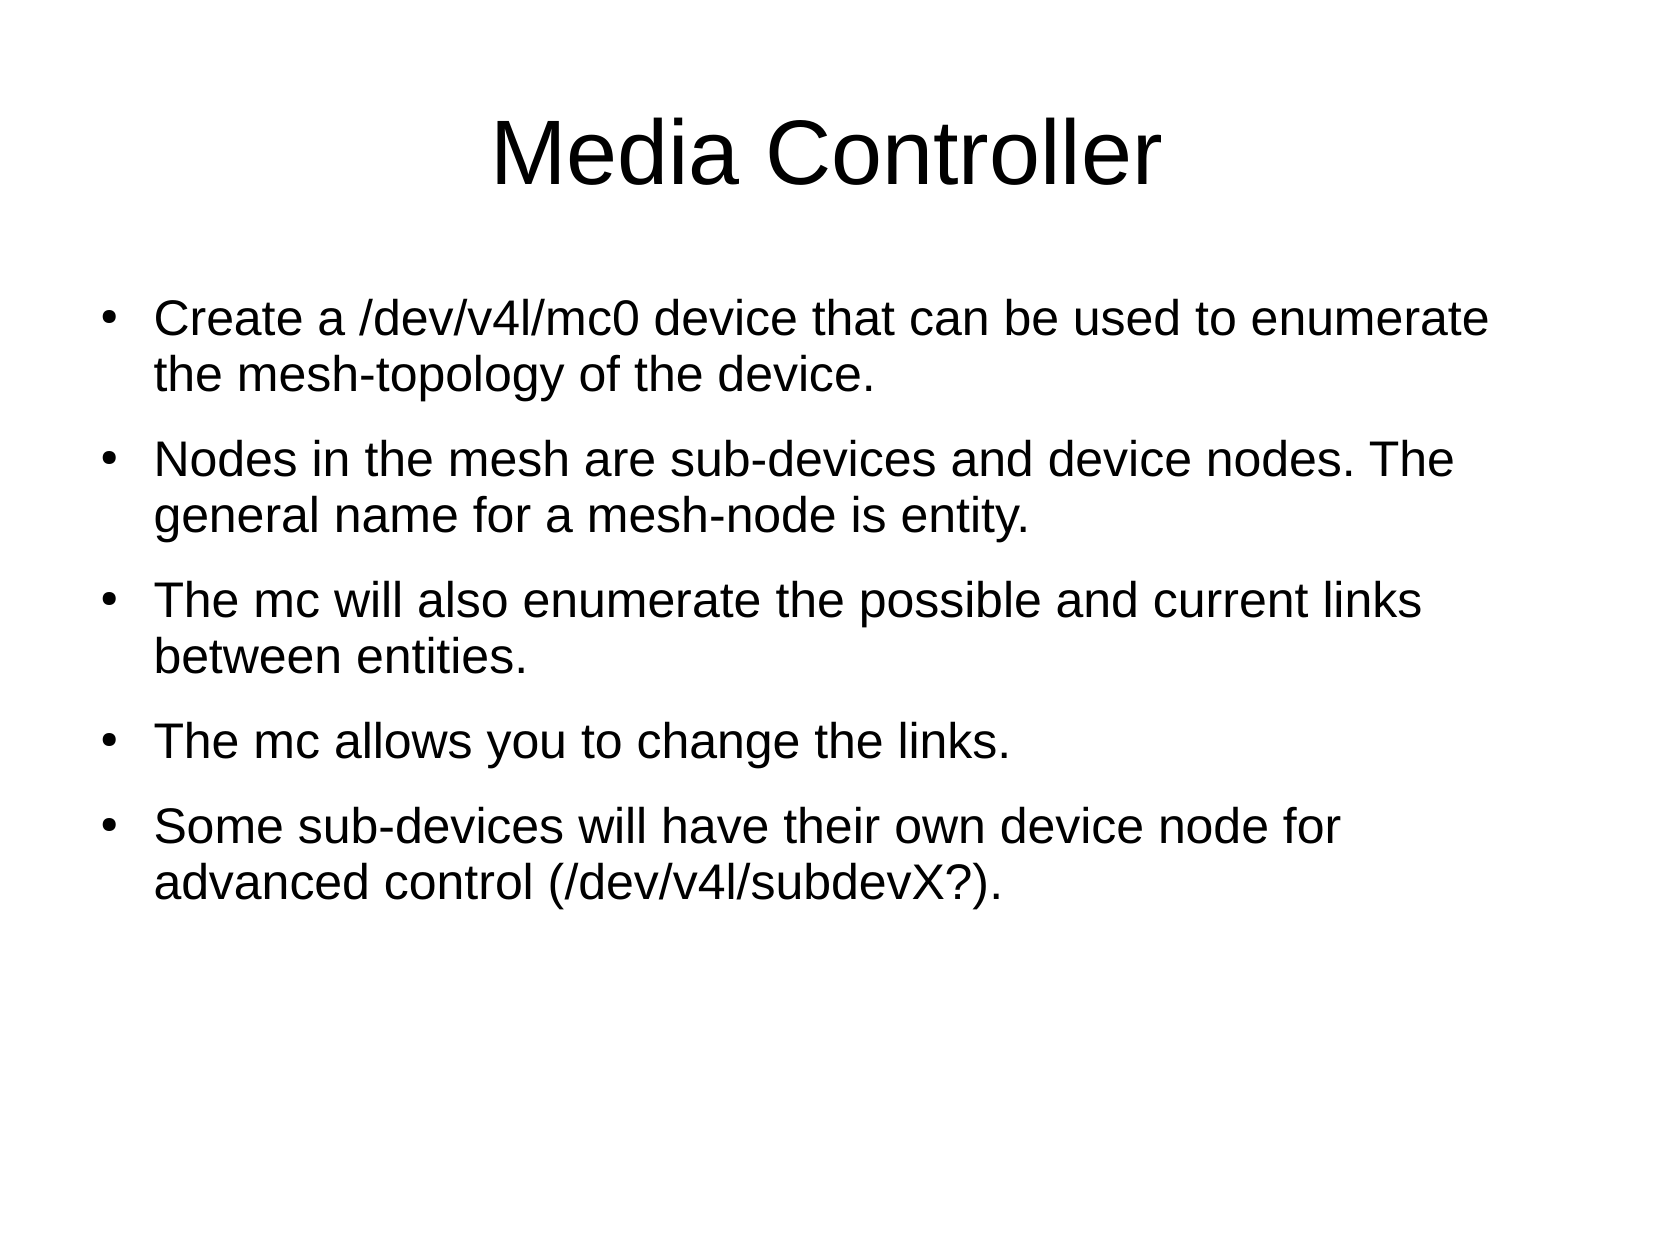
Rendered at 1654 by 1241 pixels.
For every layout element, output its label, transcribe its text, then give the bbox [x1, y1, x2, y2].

list Create a /dev/v4l/mc0 device that can be used to enumerate the mesh-topology of the device. Nodes in the mesh are sub-devices and device nodes. The general name for a mesh-node is entity. The mc will also enumerate the possible and current links between entities. The mc allows you to change the links. Some sub-devices will have their own device node for advanced control (/dev/v4l/subdevX?). [82, 290, 1571, 1094]
title Media Controller [82, 56, 1571, 250]
